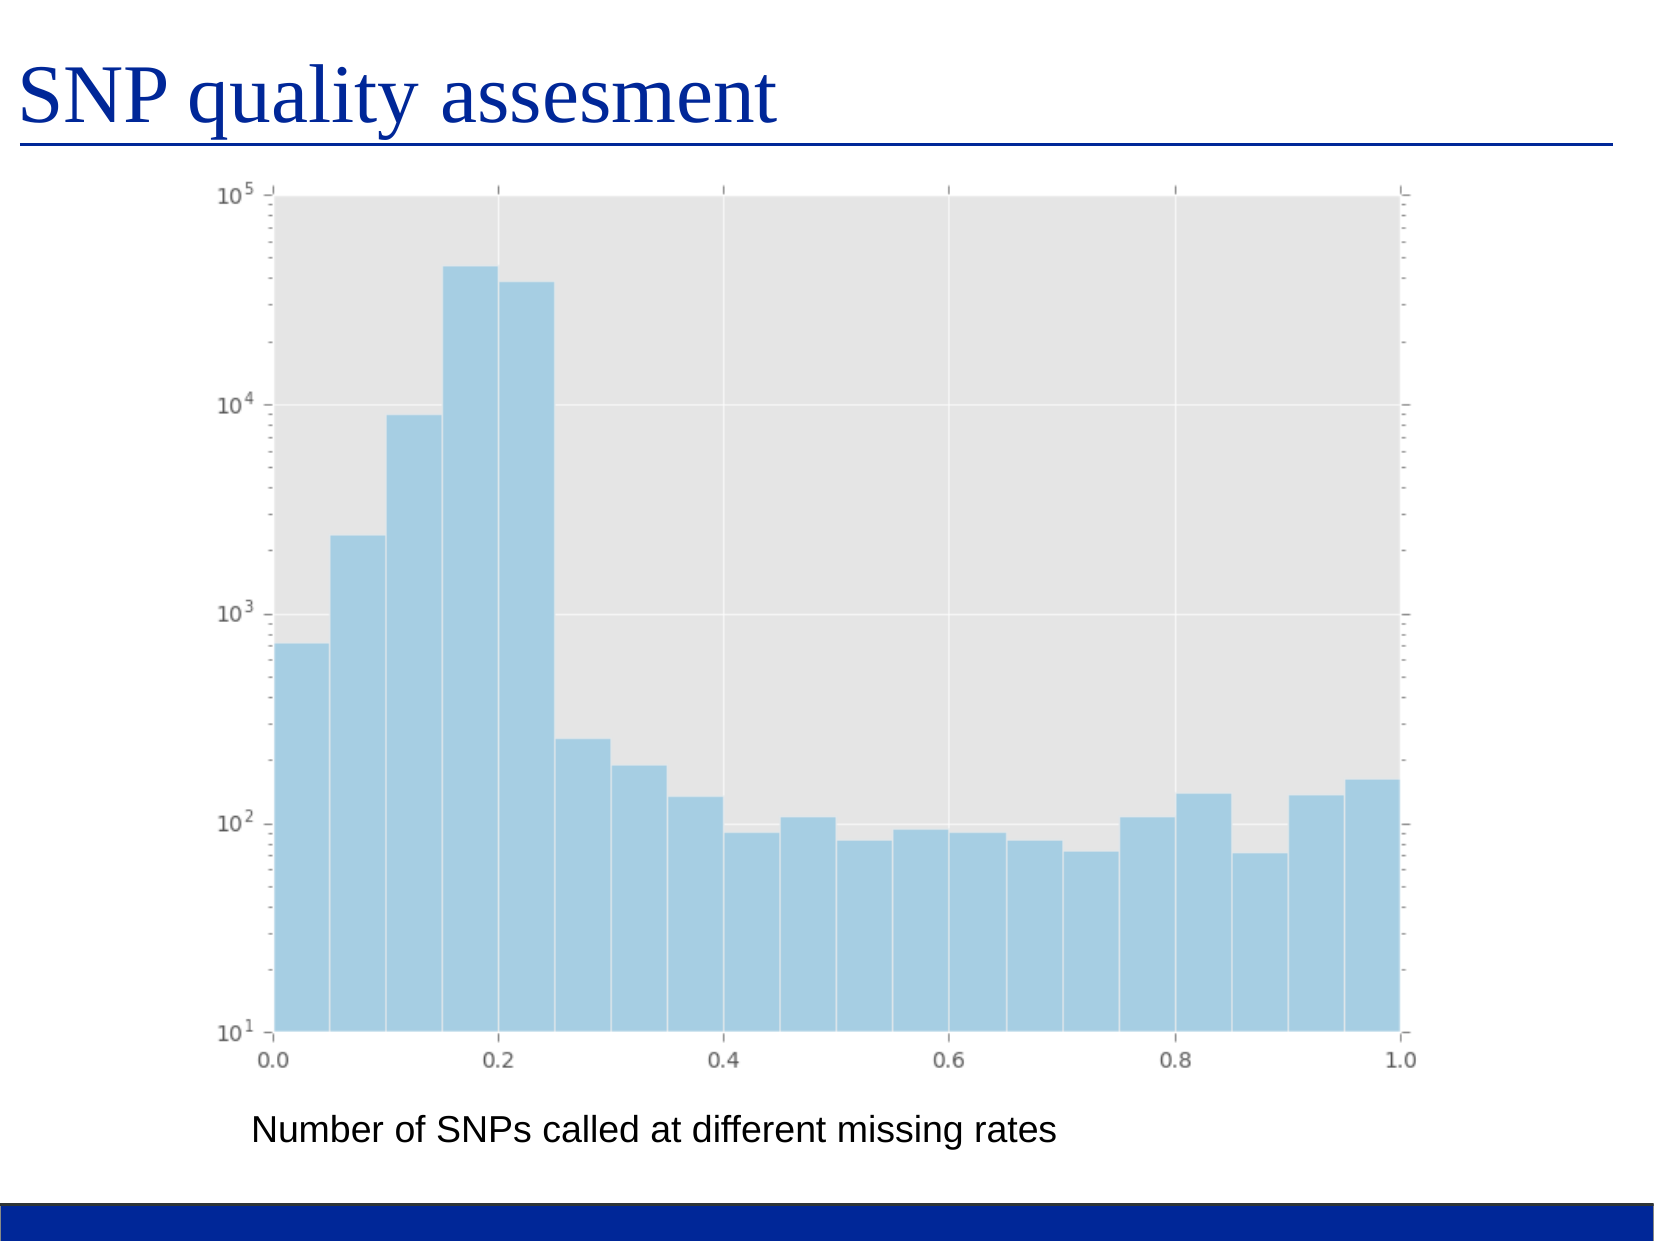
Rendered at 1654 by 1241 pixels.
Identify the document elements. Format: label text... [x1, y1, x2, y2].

picture [190, 154, 1441, 1093]
title SNP quality assesment [17, 0, 1589, 198]
text_box Number of SNPs called at different missing rates [236, 1100, 1536, 1158]
